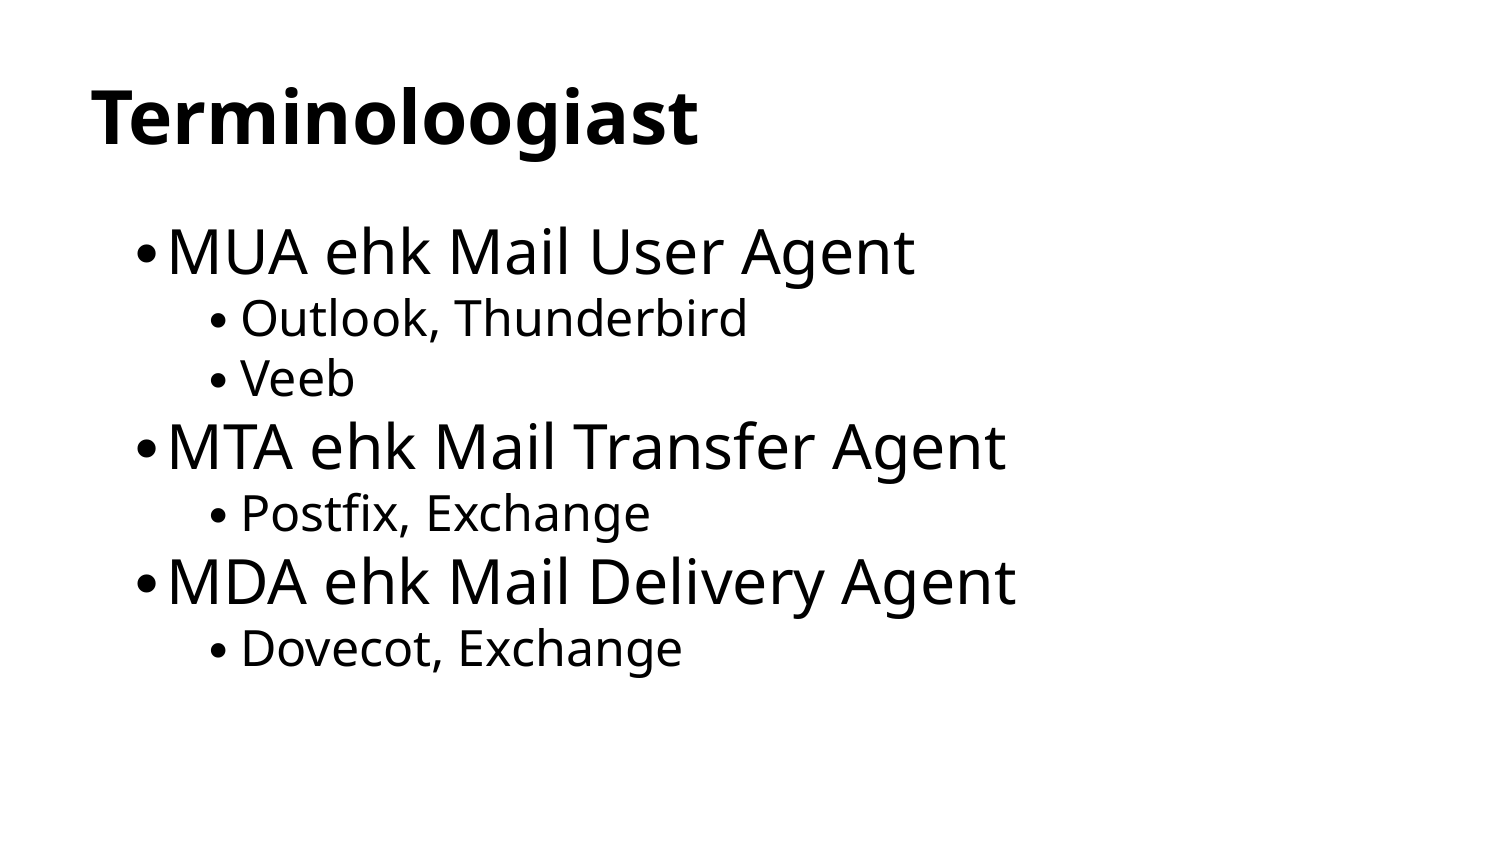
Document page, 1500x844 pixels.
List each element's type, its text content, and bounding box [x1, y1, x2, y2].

list MUA ehk Mail User Agent Outlook, Thunderbird Veeb MTA ehk Mail Transfer Agent Postfix, Exchange MDA ehk Mail Delivery Agent Dovecot, Exchange [75, 196, 1425, 808]
title Terminoloogiast [75, 33, 1425, 175]
